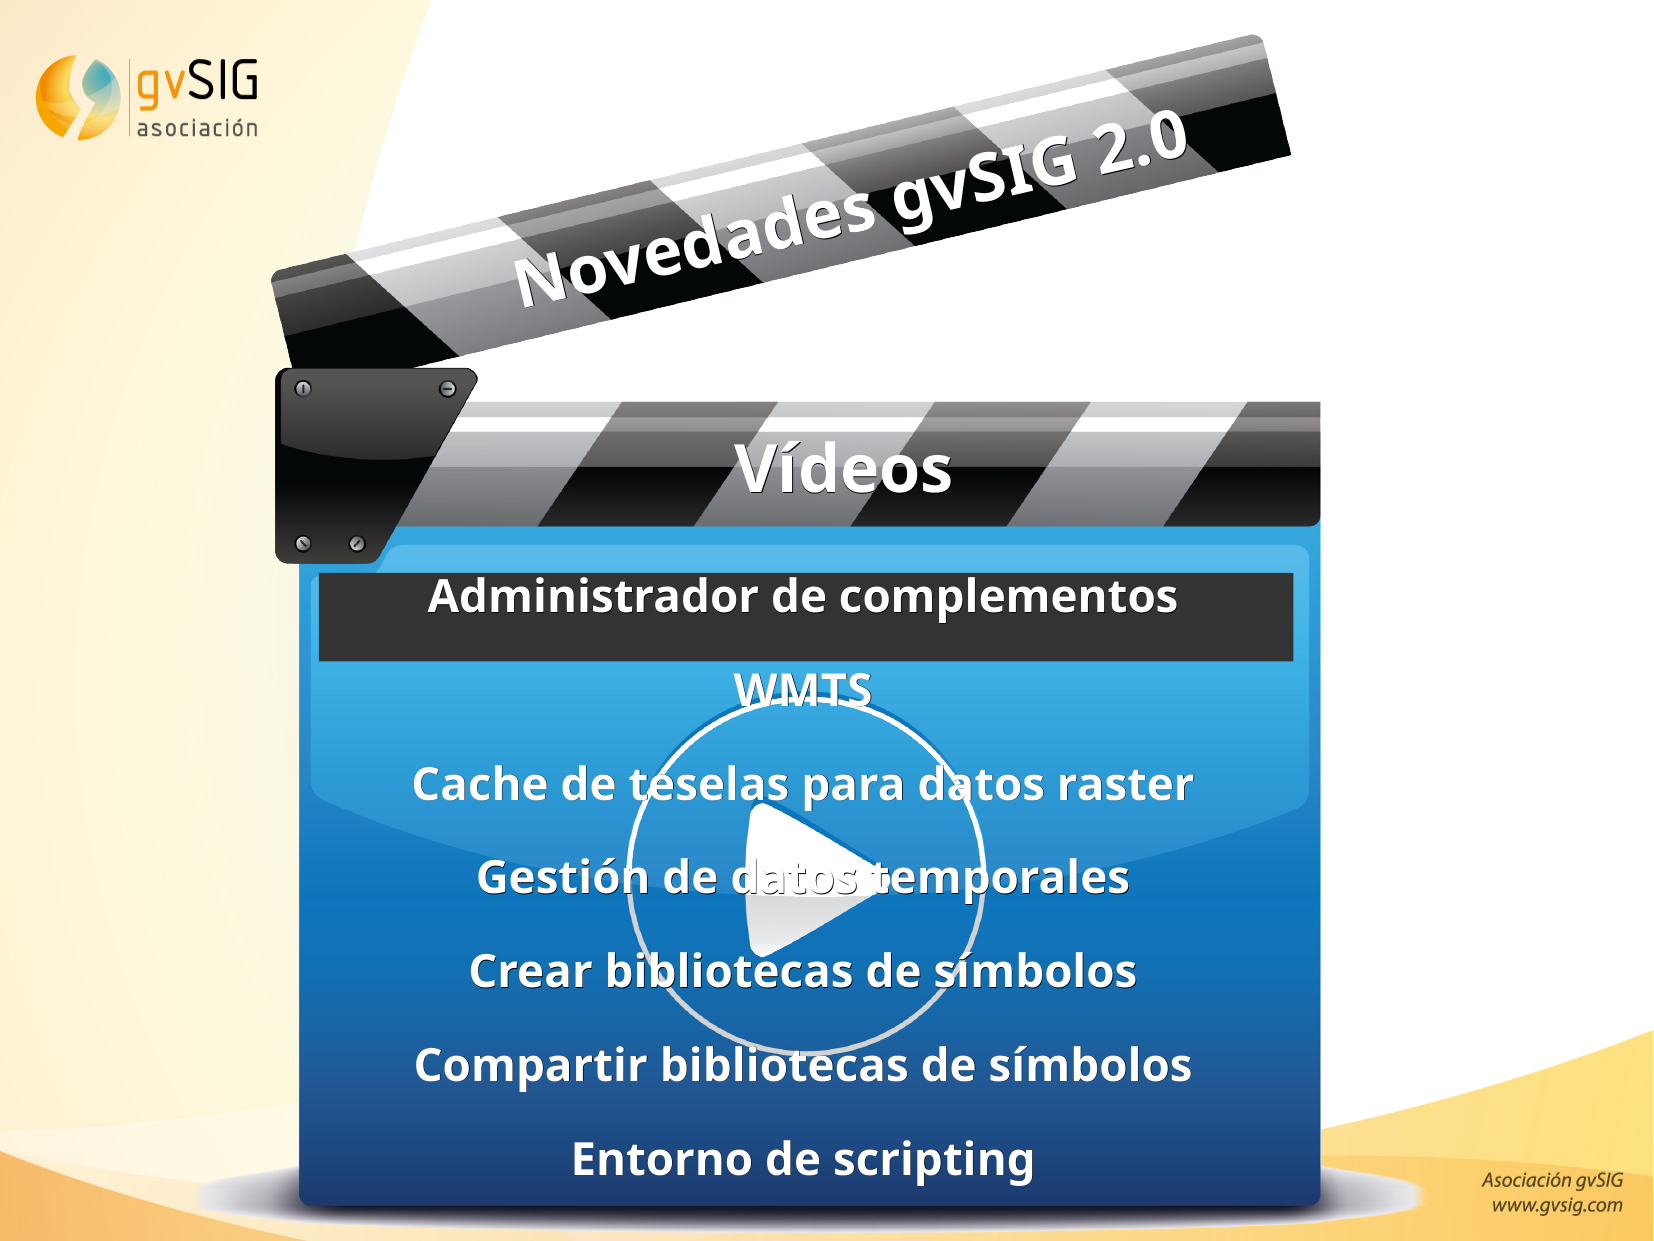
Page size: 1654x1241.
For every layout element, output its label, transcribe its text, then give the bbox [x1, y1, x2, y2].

title Novedades gvSIG 2.0 [140, 0, 1560, 407]
picture [0, 0, 1654, 1241]
text_box [318, 572, 1294, 586]
title Administrador de complementos WMTS Cache de teselas para datos raster Gestión de datos temporales Crear bibliotecas de símbolos Compartir bibliotecas de símbolos Entorno de scripting [88, 586, 1518, 1197]
title Vídeos [129, 407, 1559, 526]
